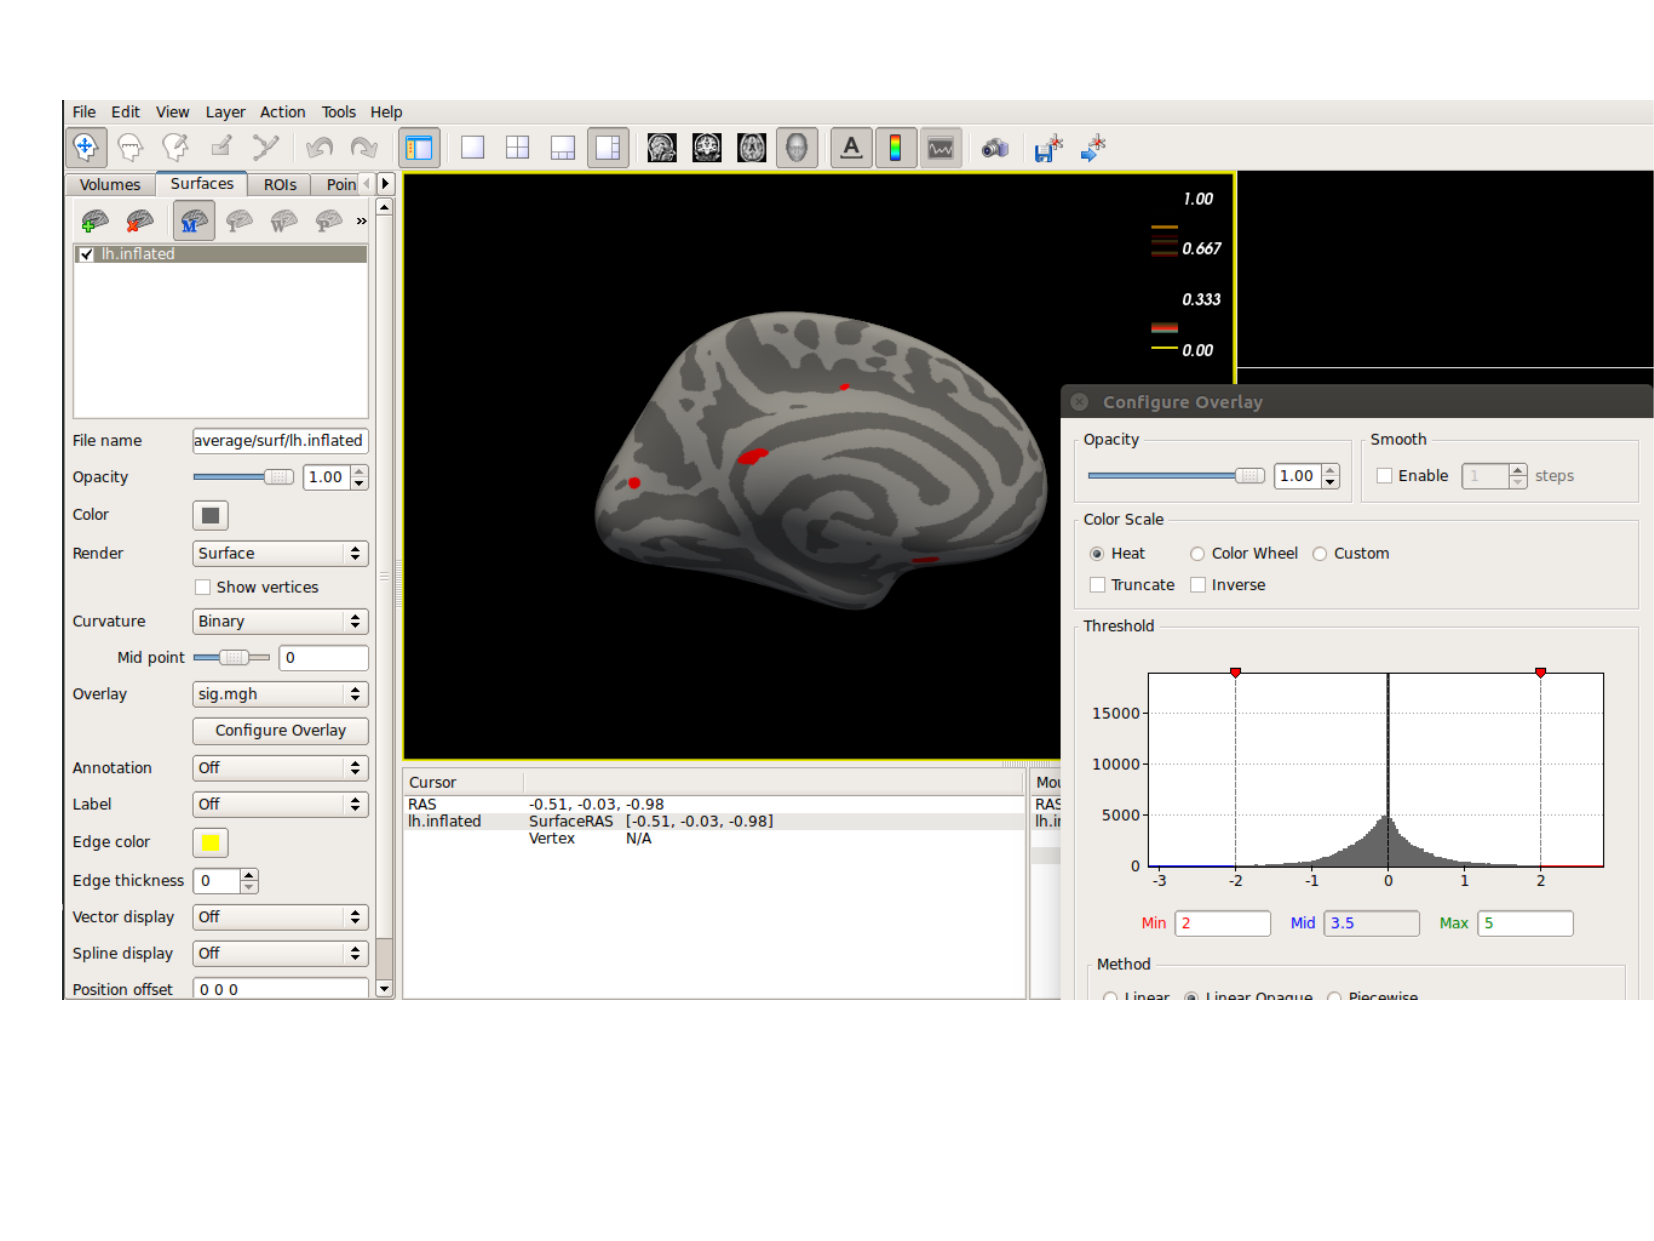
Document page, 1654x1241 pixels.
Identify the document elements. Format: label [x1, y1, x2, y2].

picture [62, 100, 1654, 1000]
